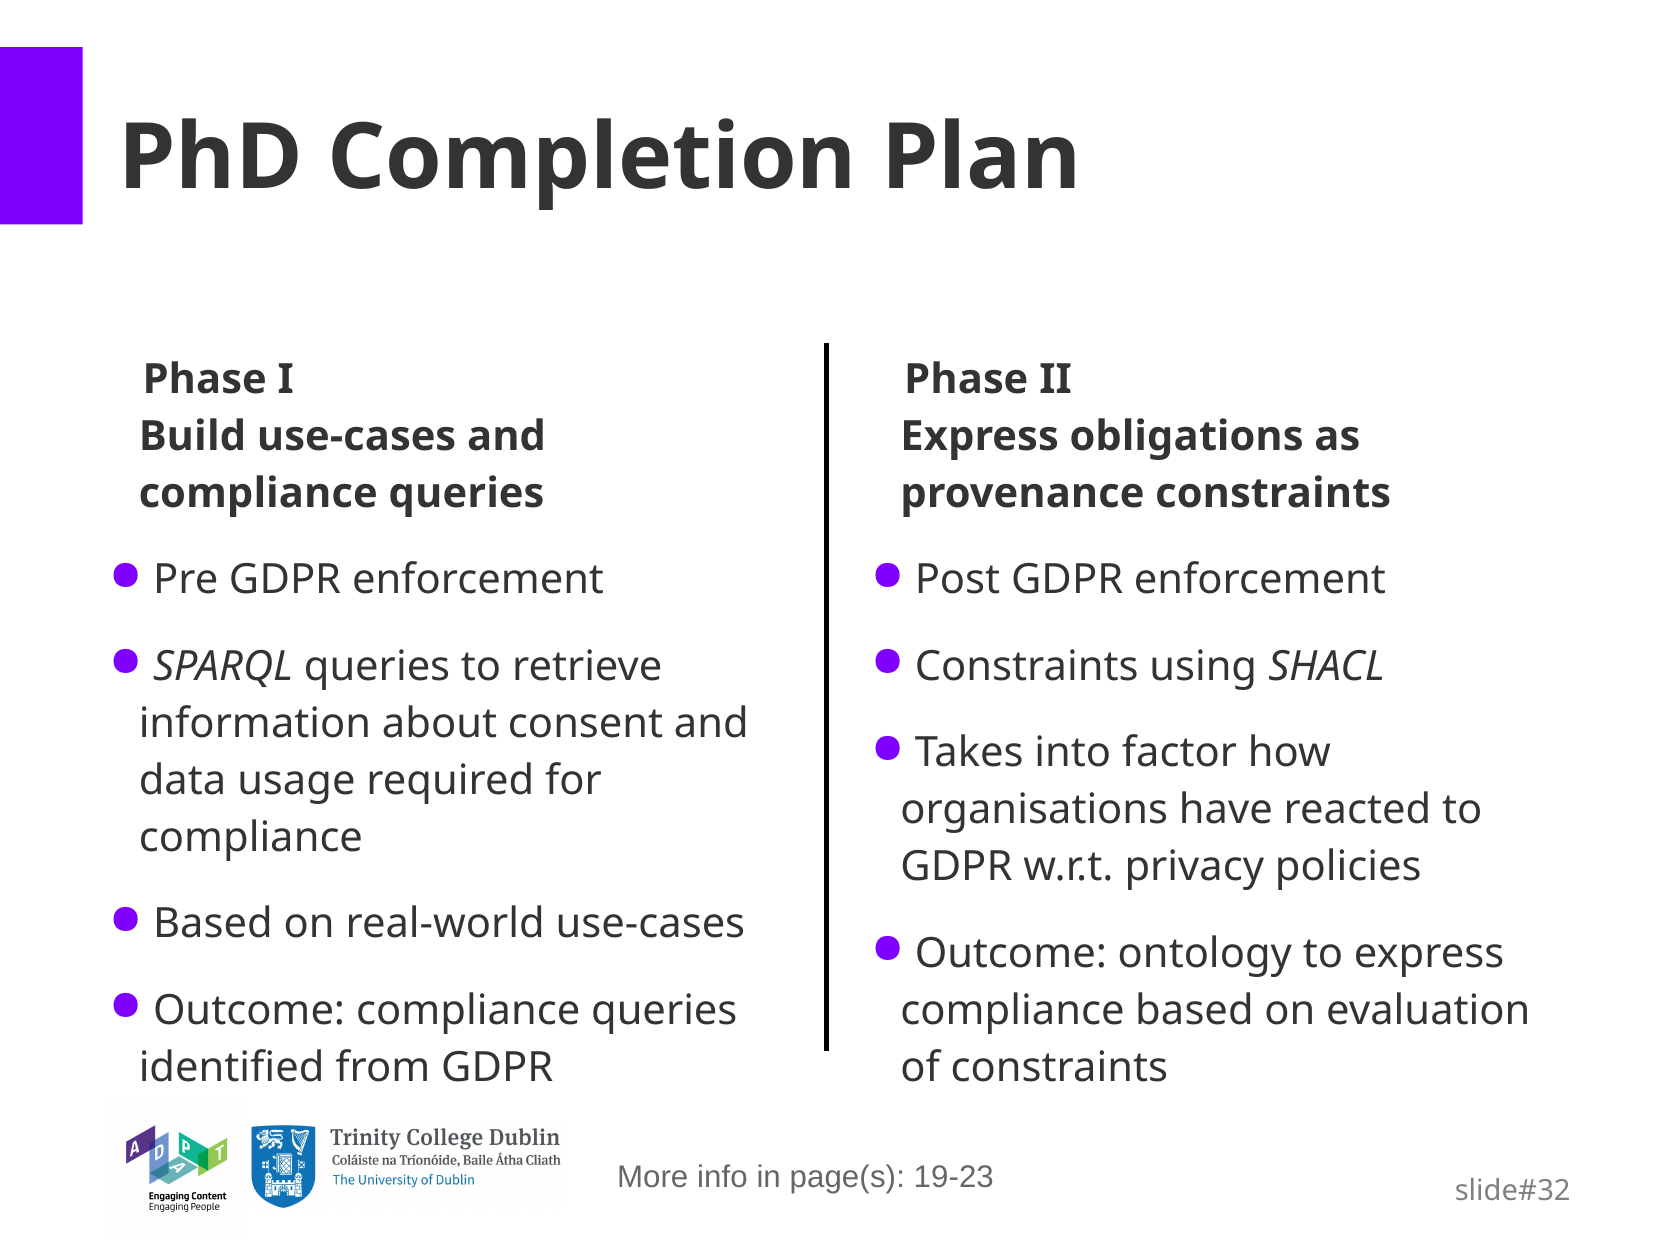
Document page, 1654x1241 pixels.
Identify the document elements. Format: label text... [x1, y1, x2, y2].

text_box More info in page(s): 19-23 [602, 1151, 1418, 1202]
list Phase I Build use-cases and compliance queries Pre GDPR enforcement SPARQL queries to retrieve information about consent and data usage required for compliance Based on real-world use-cases Outcome: compliance queries identified from GDPR [100, 348, 792, 1068]
title PhD Completion Plan [118, 49, 1571, 257]
picture [106, 1098, 247, 1239]
list Phase II Express obligations as provenance constraints Post GDPR enforcement Constraints using SHACL Takes into factor how organisations have reacted to GDPR w.r.t. privacy policies Outcome: ontology to express compliance based on evaluation of constraints [862, 348, 1554, 1068]
picture [248, 1122, 564, 1211]
